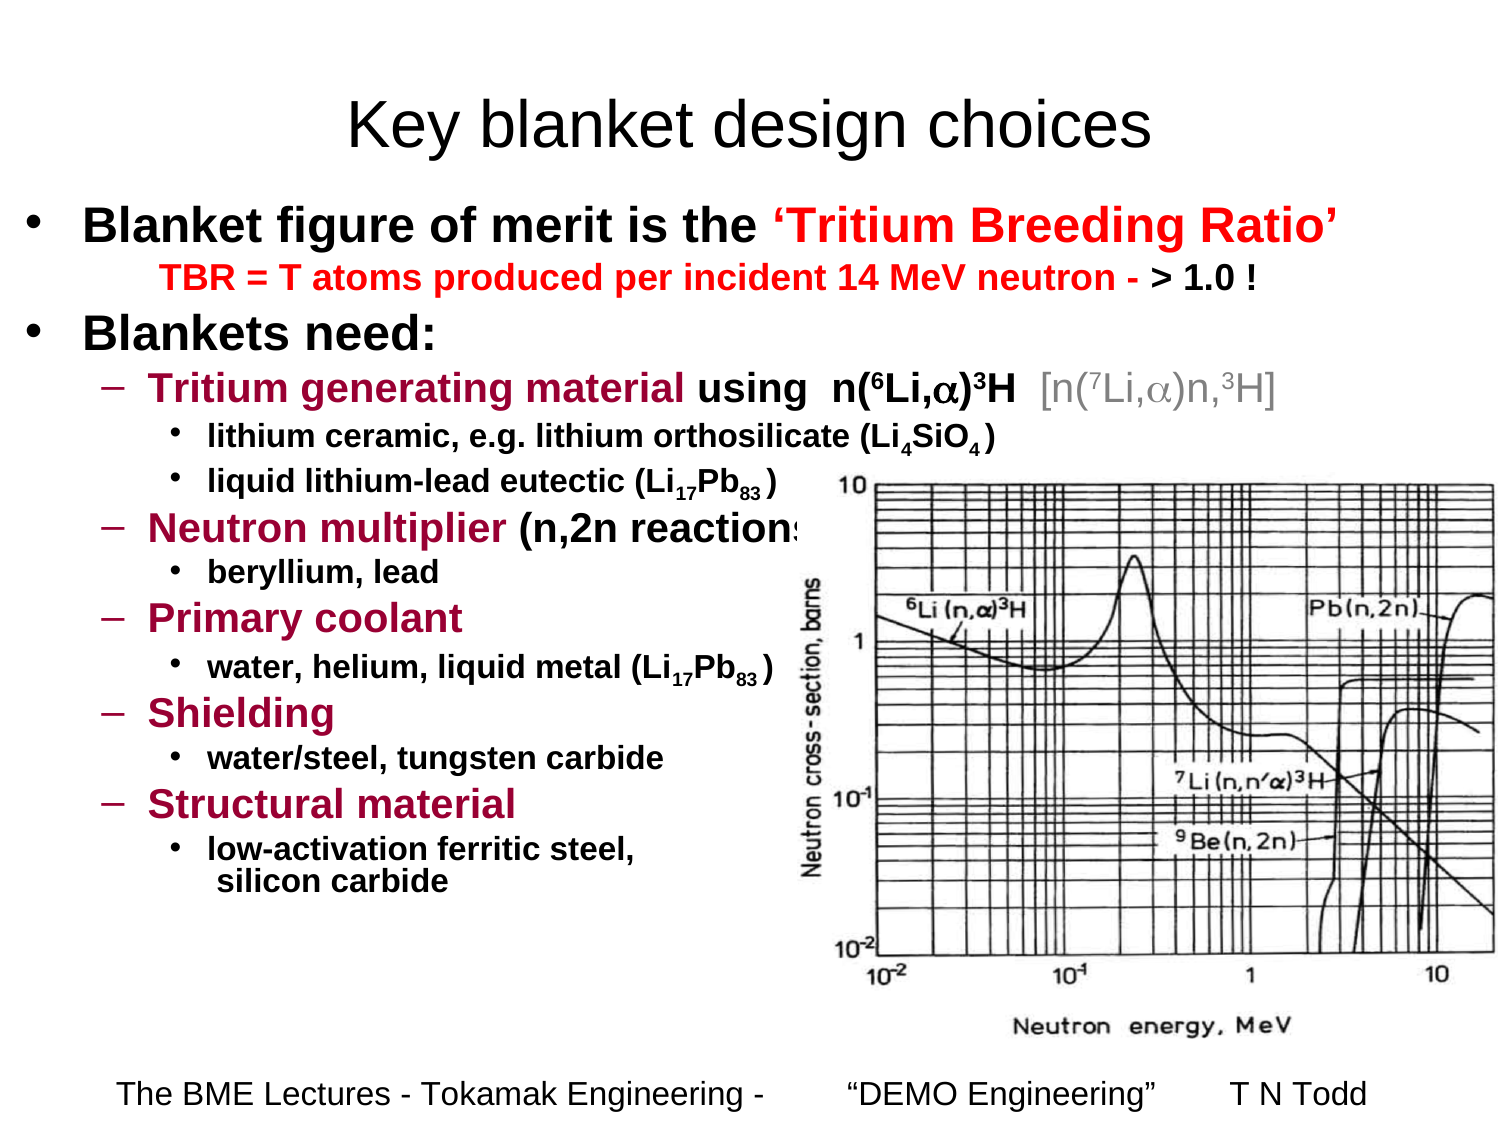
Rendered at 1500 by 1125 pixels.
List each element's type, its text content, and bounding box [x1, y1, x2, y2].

text_box Blanket figure of merit is the ‘Tritium Breeding Ratio’ TBR = T atoms produced per incident 14 MeV neutron - > 1.0 ! Blankets need: Tritium generating material using n(6Li,)3H [n(7Li,)n,3H] lithium ceramic, e.g. lithium orthosilicate (Li4SiO4 ) liquid lithium-lead eutectic (Li17Pb83 ) Neutron multiplier (n,2n reactions) beryllium, lead Primary coolant water, helium, liquid metal (Li17Pb83 ) Shielding water/steel, tungsten carbide Structural material low-activation ferritic steel, silicon carbide [0, 196, 1377, 965]
picture [797, 472, 1498, 1040]
text_box Key blanket design choices [75, 45, 1426, 197]
